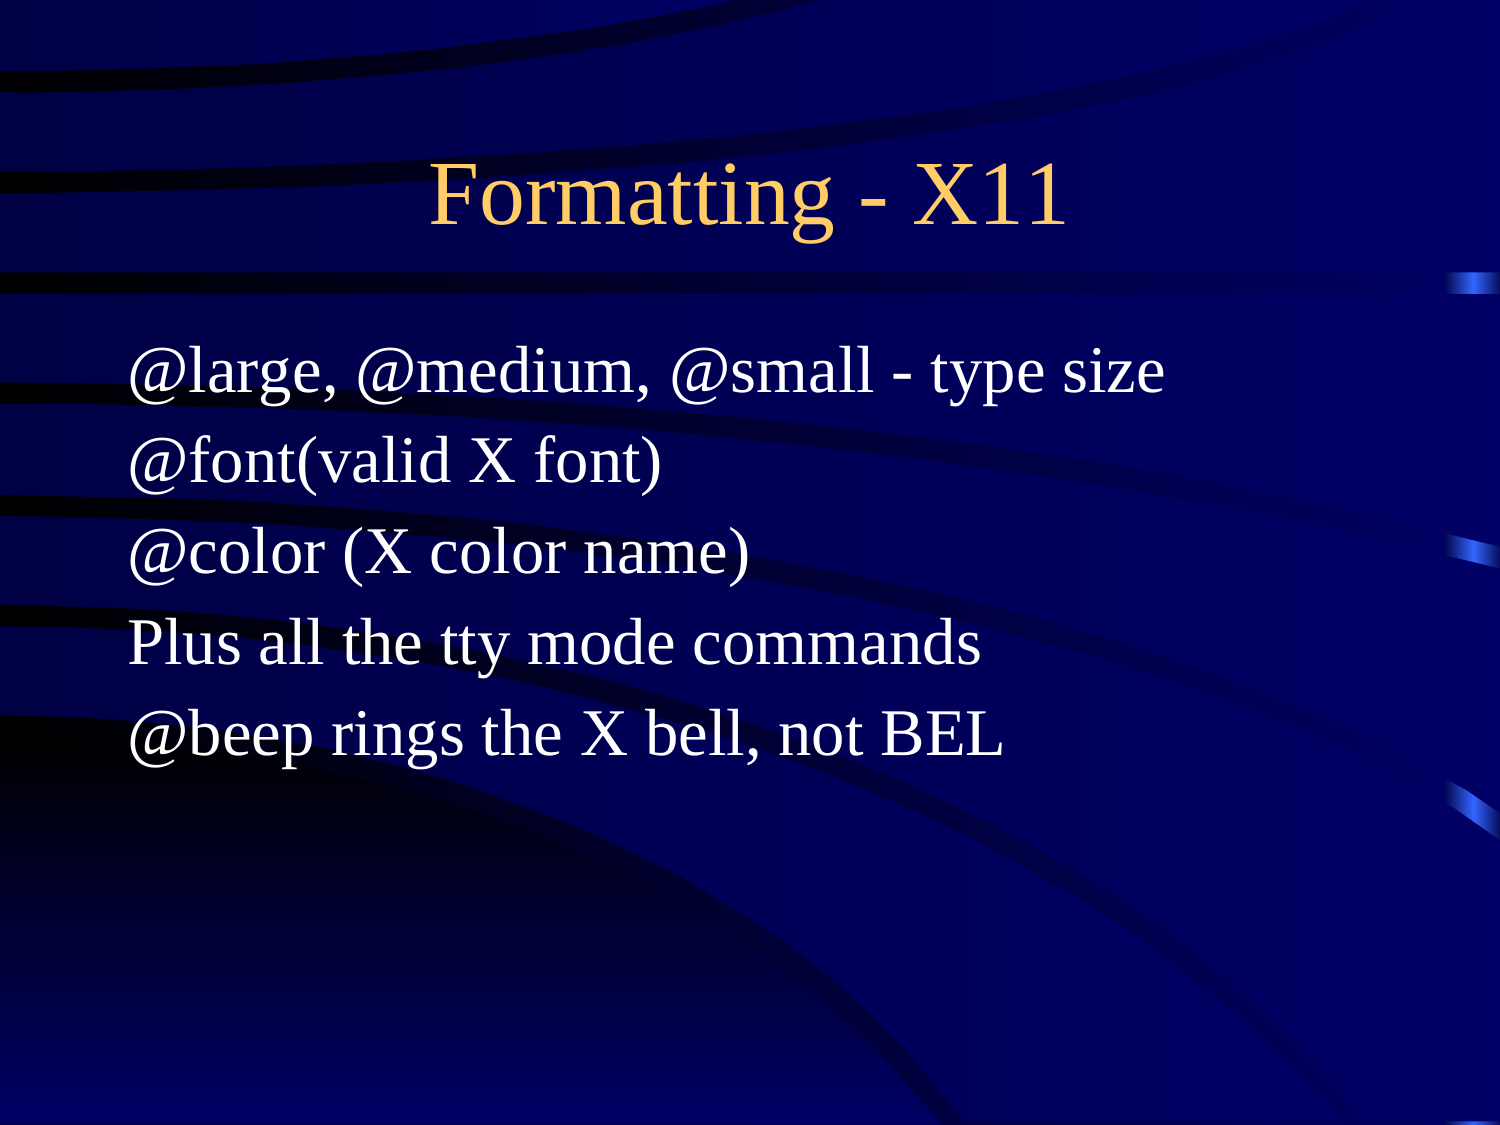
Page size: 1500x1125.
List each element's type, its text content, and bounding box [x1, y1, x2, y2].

title Formatting - X11 [112, 99, 1388, 288]
list @large, @medium, @small - type size @font(valid X font) @color (X color name) Plus all the tty mode commands @beep rings the X bell, not BEL [112, 324, 1388, 1001]
